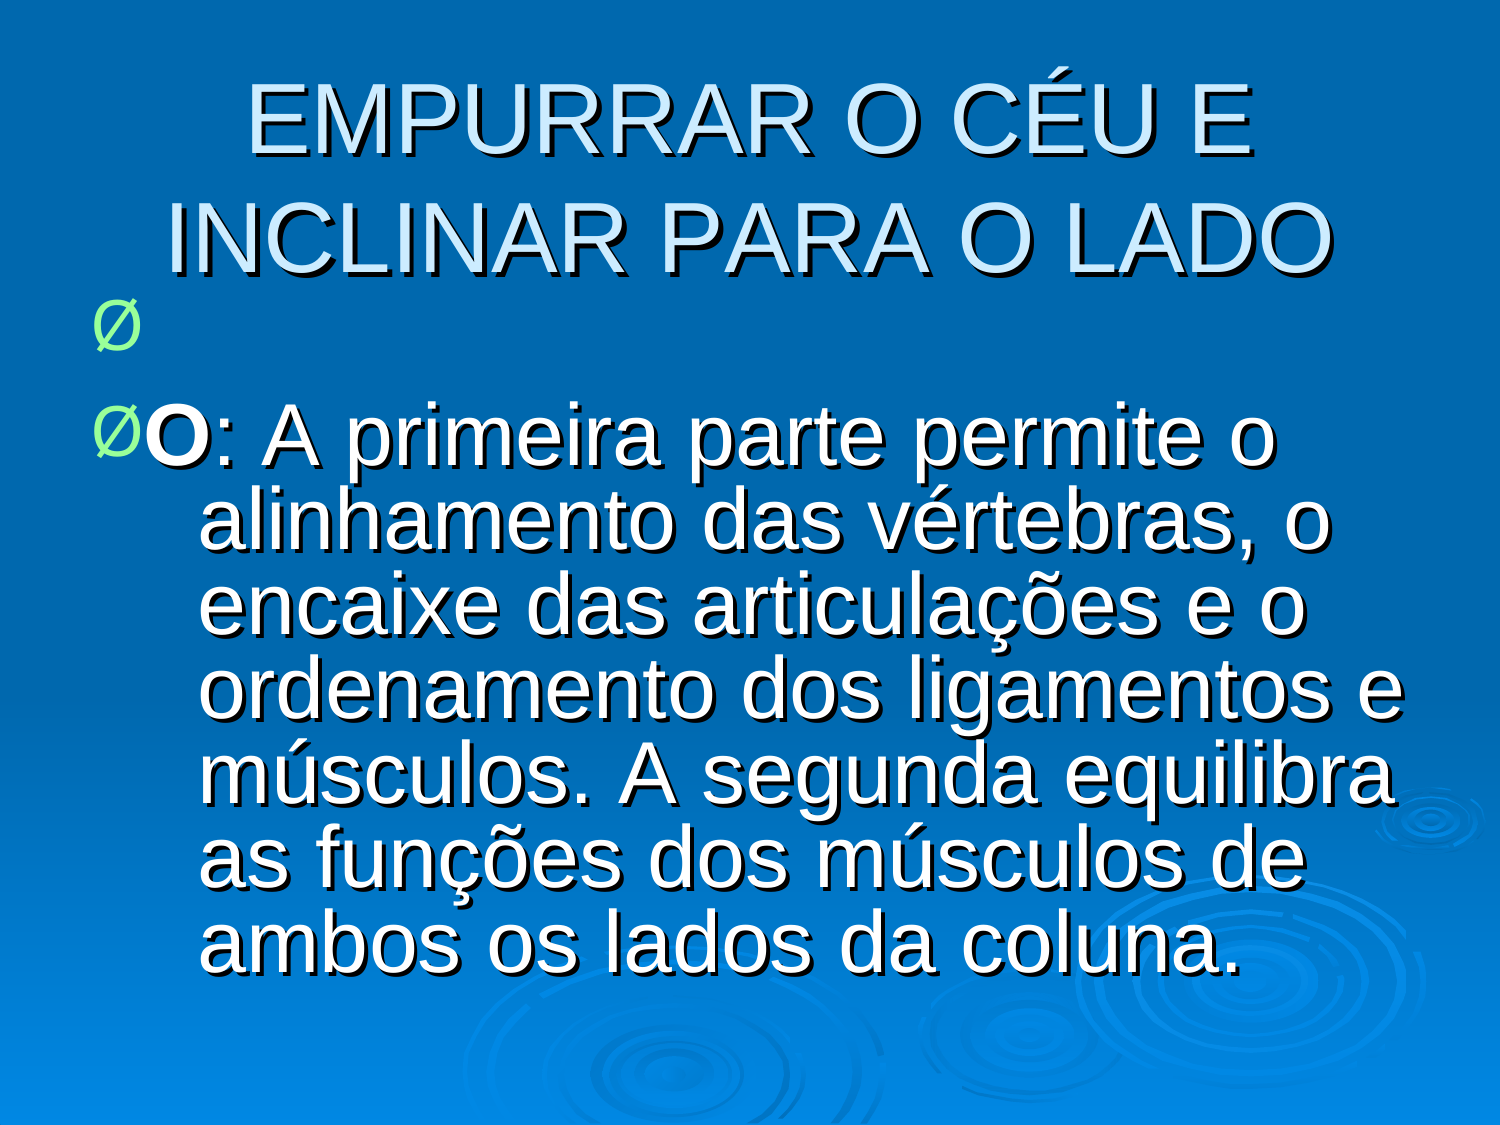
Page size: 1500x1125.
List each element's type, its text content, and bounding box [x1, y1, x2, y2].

list O: A primeira parte permite o alinhamento das vértebras, o encaixe das articulações e o ordenamento dos ligamentos e músculos. A segunda equilibra as funções dos músculos de ambos os lados da coluna. [75, 262, 1426, 1005]
title EMPURRAR O CÉU E INCLINAR PARA O LADO [75, 45, 1426, 233]
